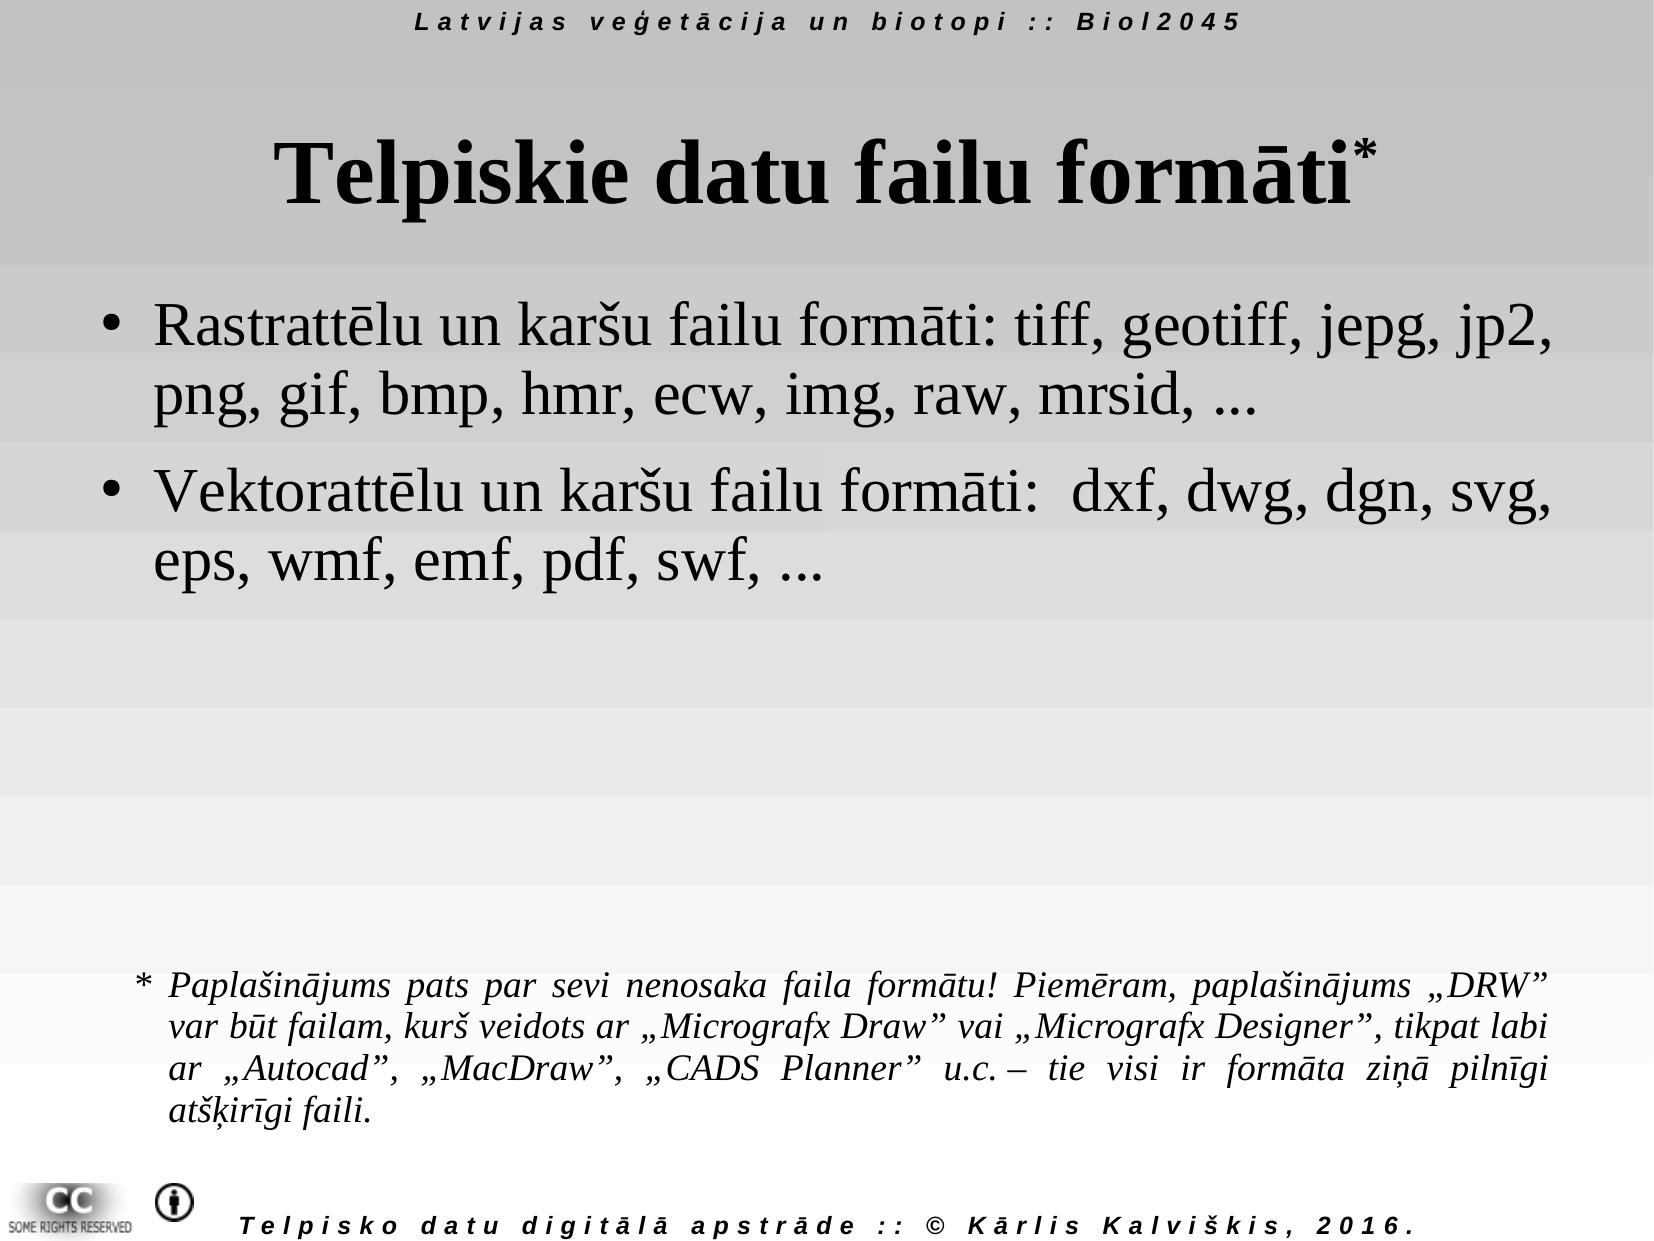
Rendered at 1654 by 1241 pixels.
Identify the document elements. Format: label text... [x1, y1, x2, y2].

picture [0, 0, 1654, 1241]
title Telpiskie datu failu formāti* [29, 49, 1625, 296]
text_box * Paplašinājums pats par sevi nenosaka faila formātu! Piemēram, paplašinājums „DRW” var būt failam, kurš veidots ar „Micrografx Draw” vai „Micrografx Designer”, tikpat labi ar „Autocad”, „MacDraw”, „CADS Planner” u.c. – tie visi ir formāta ziņā pilnīgi atšķirīgi faili. [118, 956, 1565, 1138]
list Rastrattēlu un karšu failu formāti: tiff, geotiff, jepg, jp2, png, gif, bmp, hmr, ecw, img, raw, mrsid, ... Vektorattēlu un karšu failu formāti: dxf, dwg, dgn, svg, eps, wmf, emf, pdf, swf, ... [82, 289, 1571, 1113]
